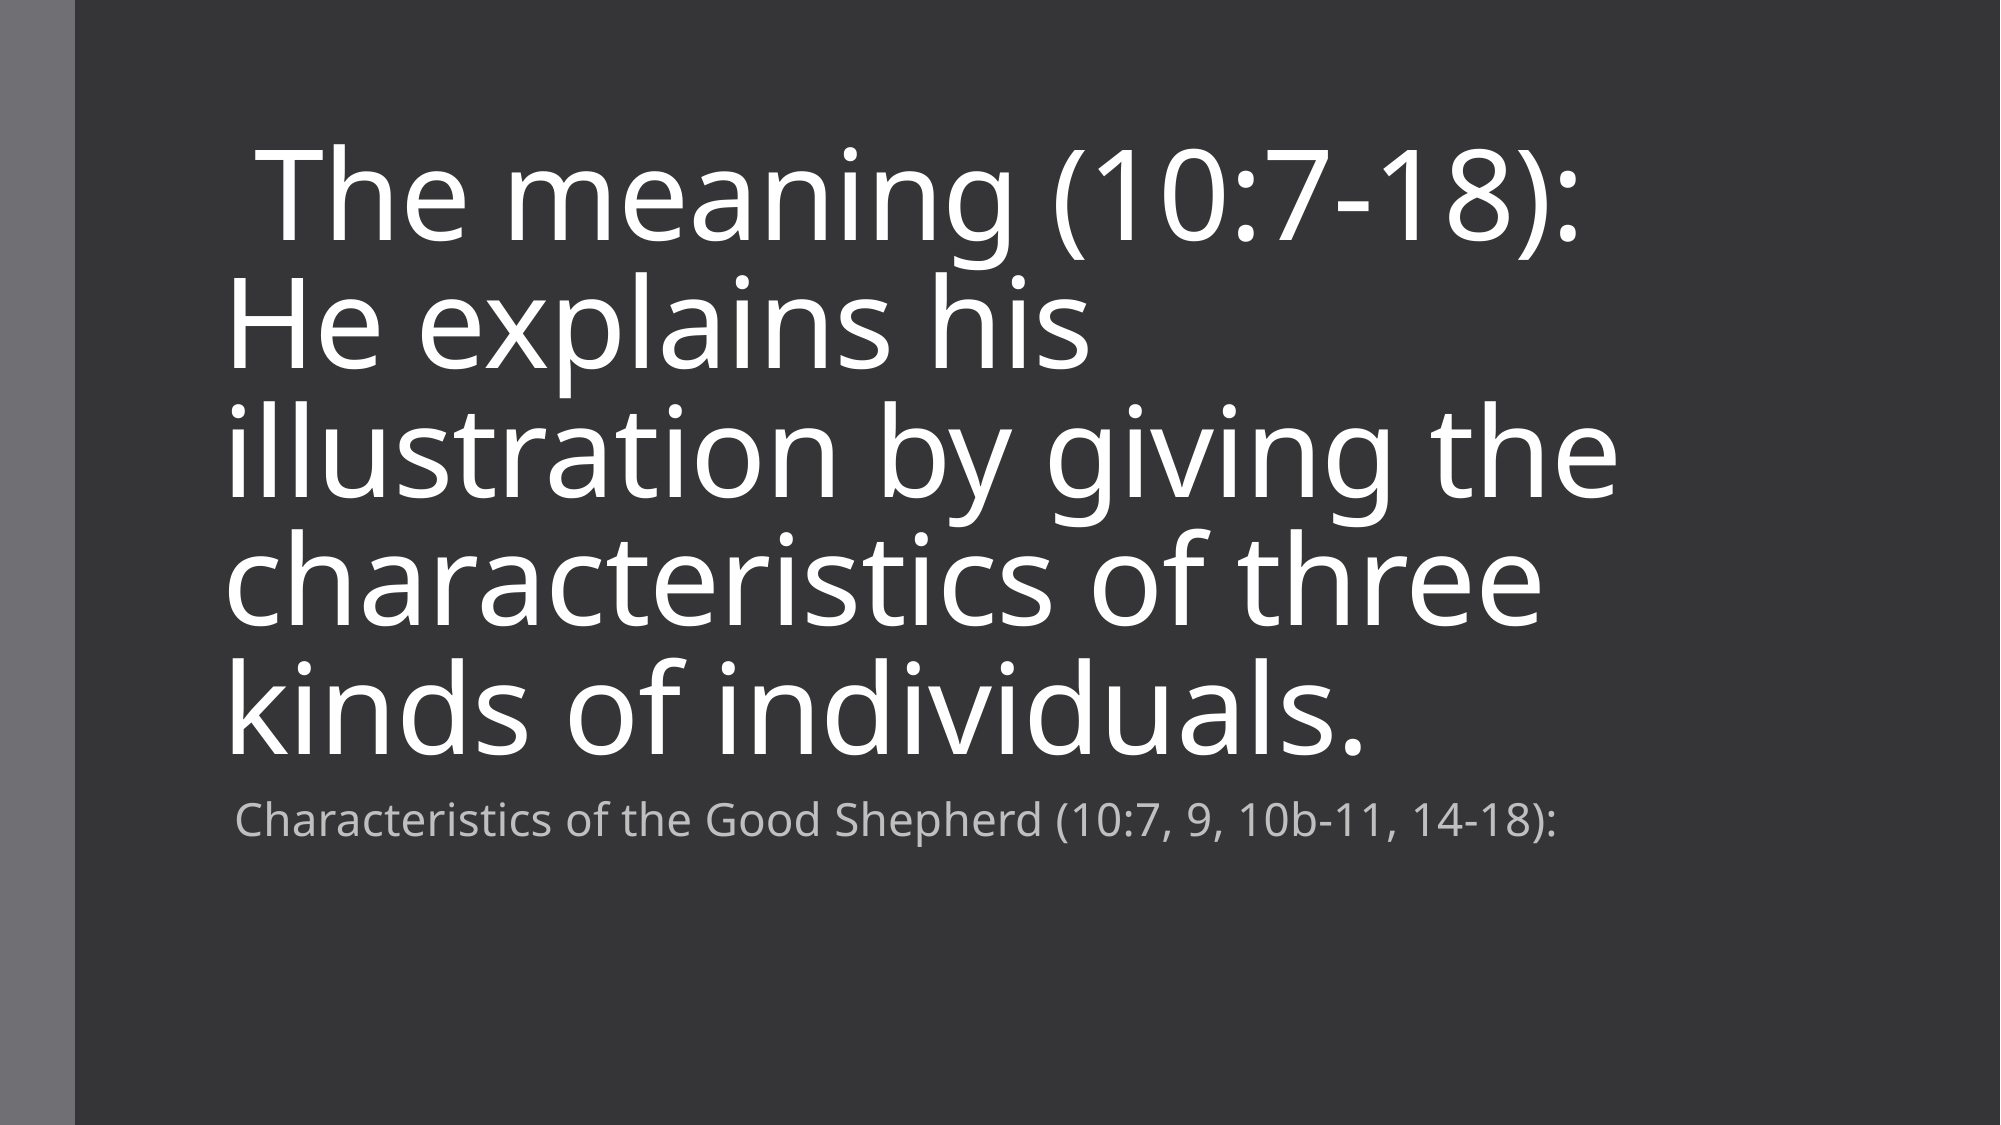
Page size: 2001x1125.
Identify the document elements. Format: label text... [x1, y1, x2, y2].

subtitle Characteristics of the Good Shepherd (10:7, 9, 10b-11, 14-18): [206, 787, 1752, 1066]
title The meaning (10:7-18): He explains his illustration by giving the characteristics of three kinds of individuals. [206, 124, 1752, 787]
